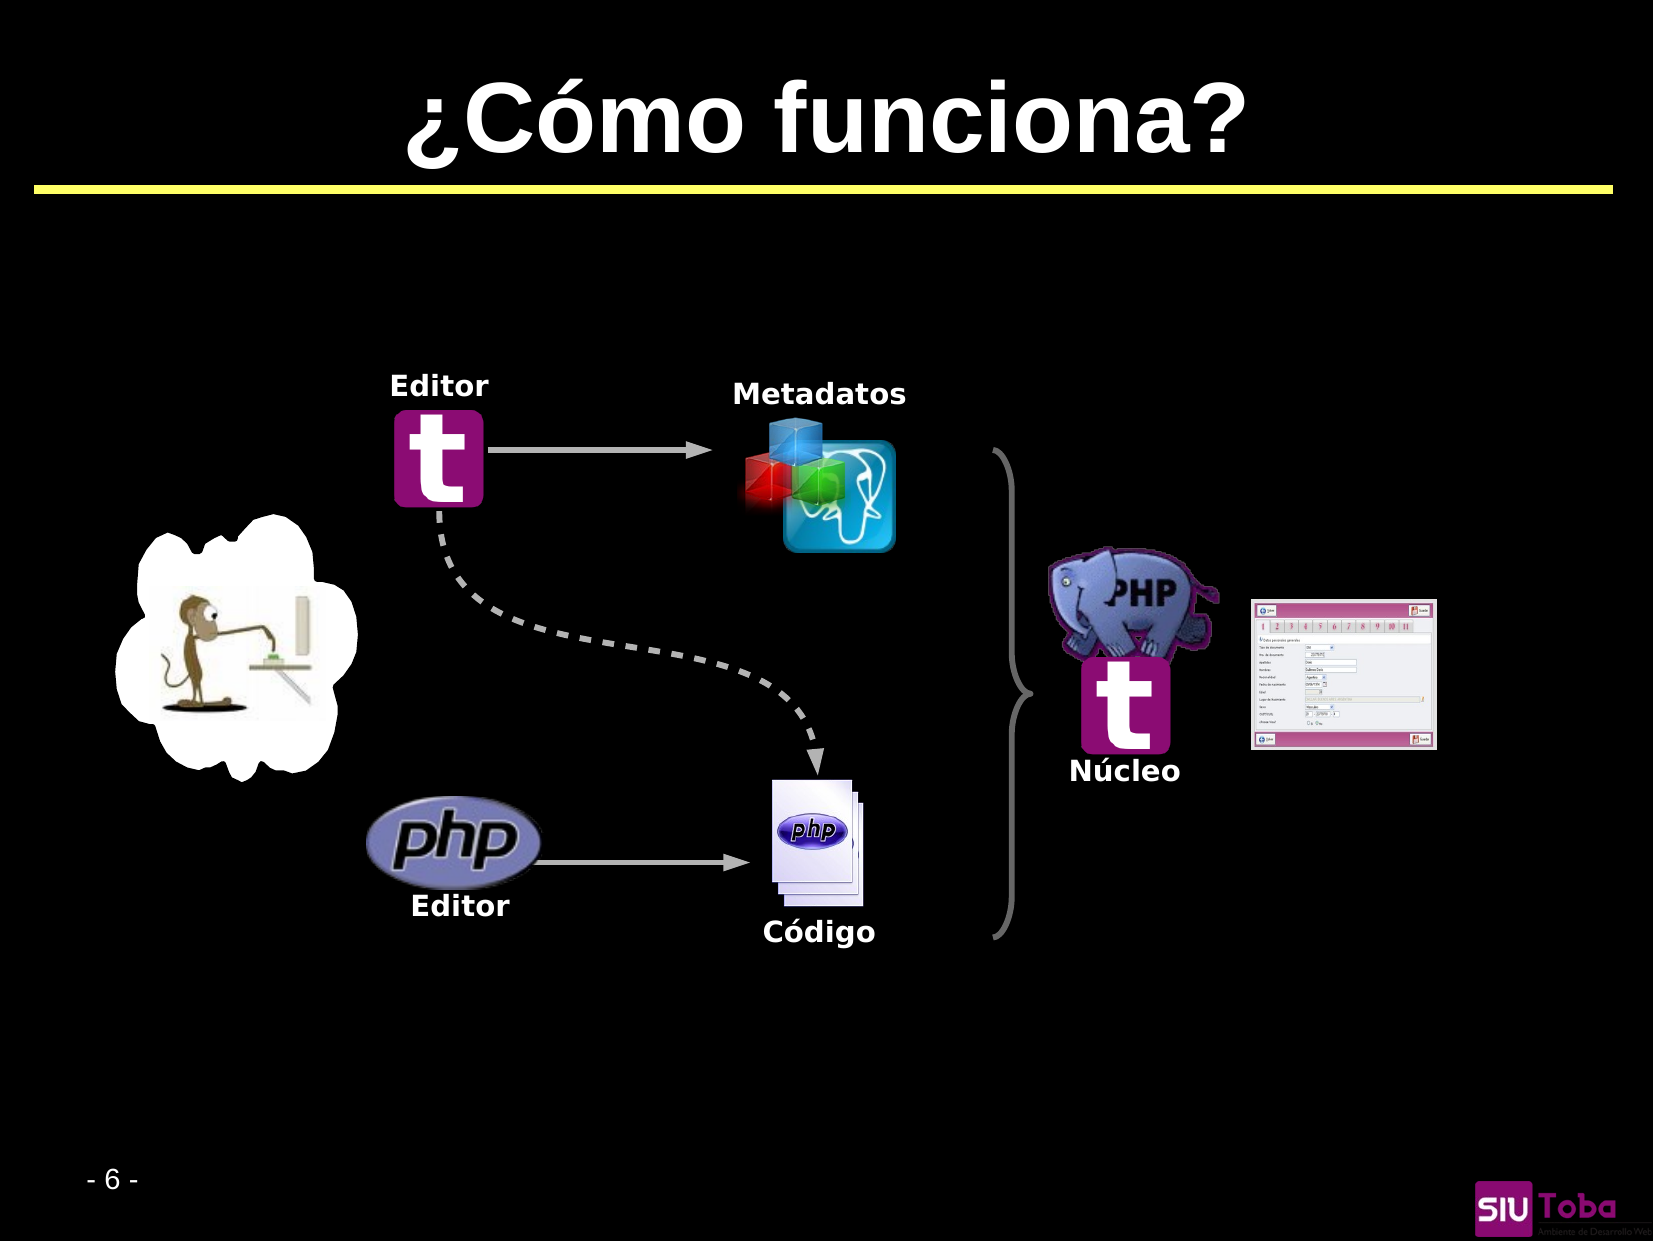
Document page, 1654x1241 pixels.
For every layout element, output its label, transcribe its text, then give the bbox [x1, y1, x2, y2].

picture [888, 544, 896, 553]
picture [783, 544, 791, 553]
text_box Código [747, 907, 936, 958]
text_box Núcleo [1053, 746, 1228, 796]
text_box Metadatos [717, 370, 924, 420]
text_box Editor [395, 882, 525, 932]
title ¿Cómo funciona? [58, 47, 1594, 188]
picture [149, 586, 326, 721]
text_box [112, 511, 361, 786]
picture [1032, 544, 1230, 759]
picture [366, 796, 544, 890]
picture [888, 440, 896, 449]
picture [737, 420, 892, 549]
text_box Editor [374, 361, 504, 411]
picture [1251, 599, 1437, 751]
picture [384, 411, 492, 512]
picture [755, 775, 880, 907]
picture [1475, 1181, 1652, 1237]
